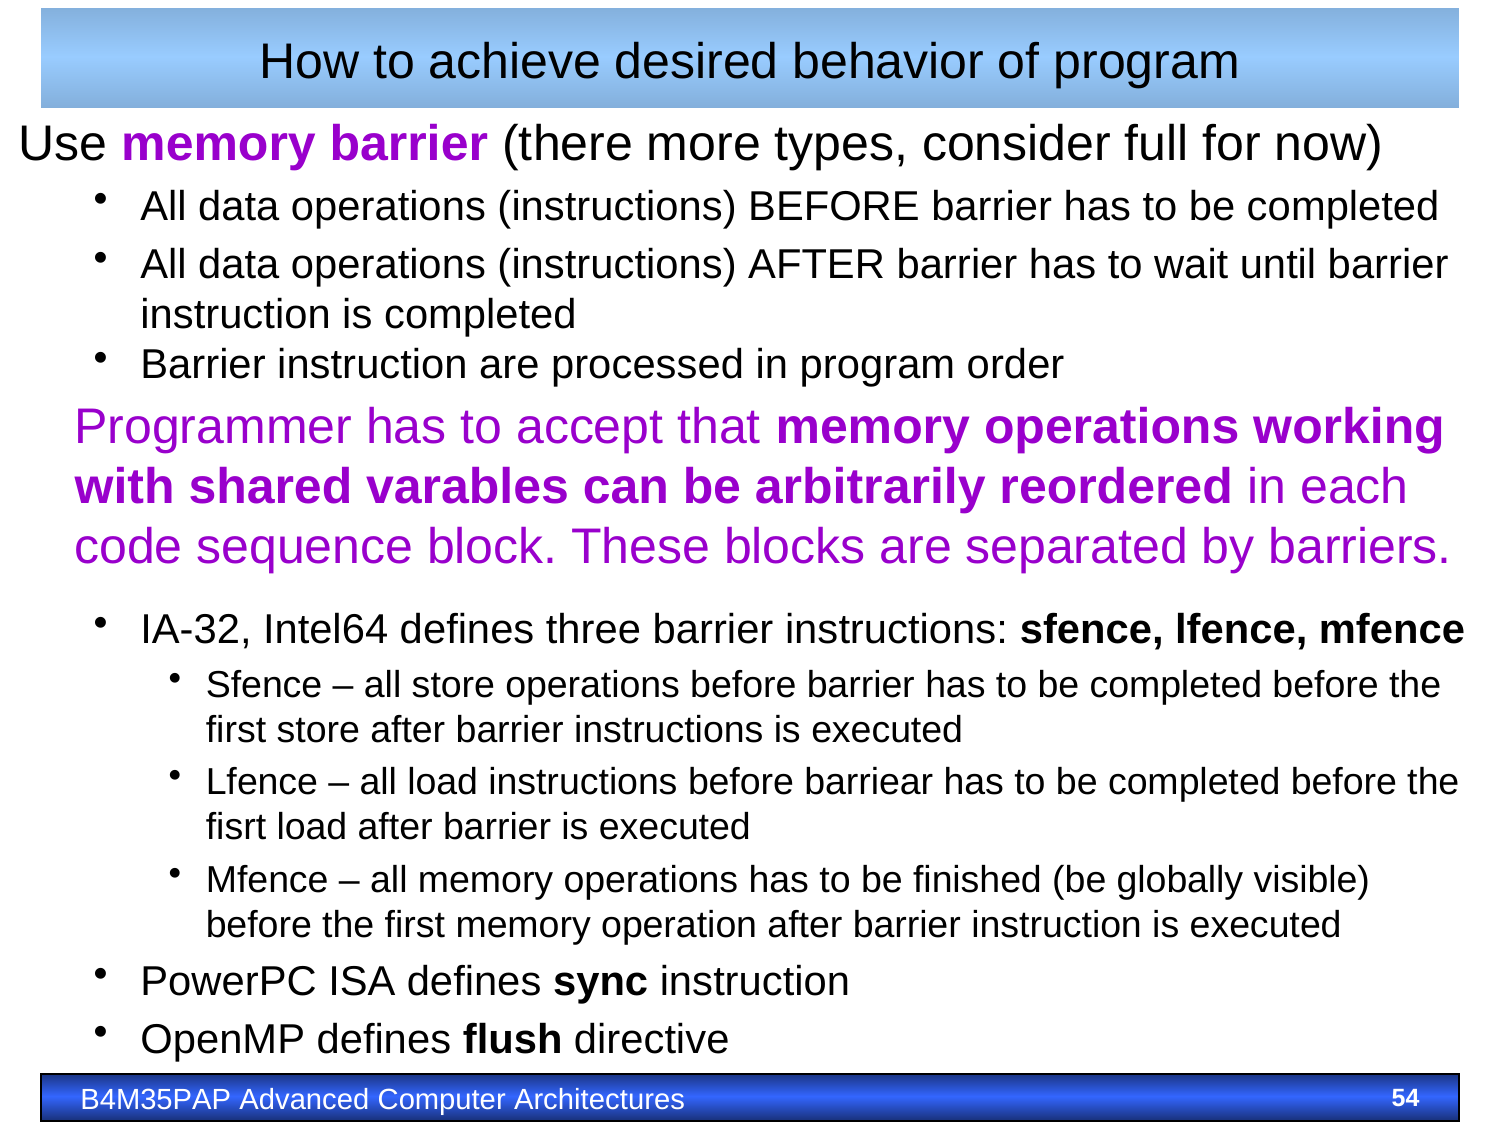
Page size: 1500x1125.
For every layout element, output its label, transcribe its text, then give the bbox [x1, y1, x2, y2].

list Use memory barrier (there more types, consider full for now) All data operations (instructions) BEFORE barrier has to be completed All data operations (instructions) AFTER barrier has to wait until barrier instruction is completed Barrier instruction are processed in program order Programmer has to accept that memory operations working with shared varables can be arbitrarily reordered in each code sequence block. These blocks are separated by barriers. IA-32, Intel64 defines three barrier instructions: sfence, lfence, mfence Sfence – all store operations before barrier has to be completed before the first store after barrier instructions is executed Lfence – all load instructions before barriear has to be completed before the fisrt load after barrier is executed Mfence – all memory operations has to be finished (be globally visible) before the first memory operation after barrier instruction is executed PowerPC ISA defines sync instruction OpenMP defines flush directive [3, 102, 1483, 977]
title How to achieve desired behavior of program [41, 8, 1459, 108]
